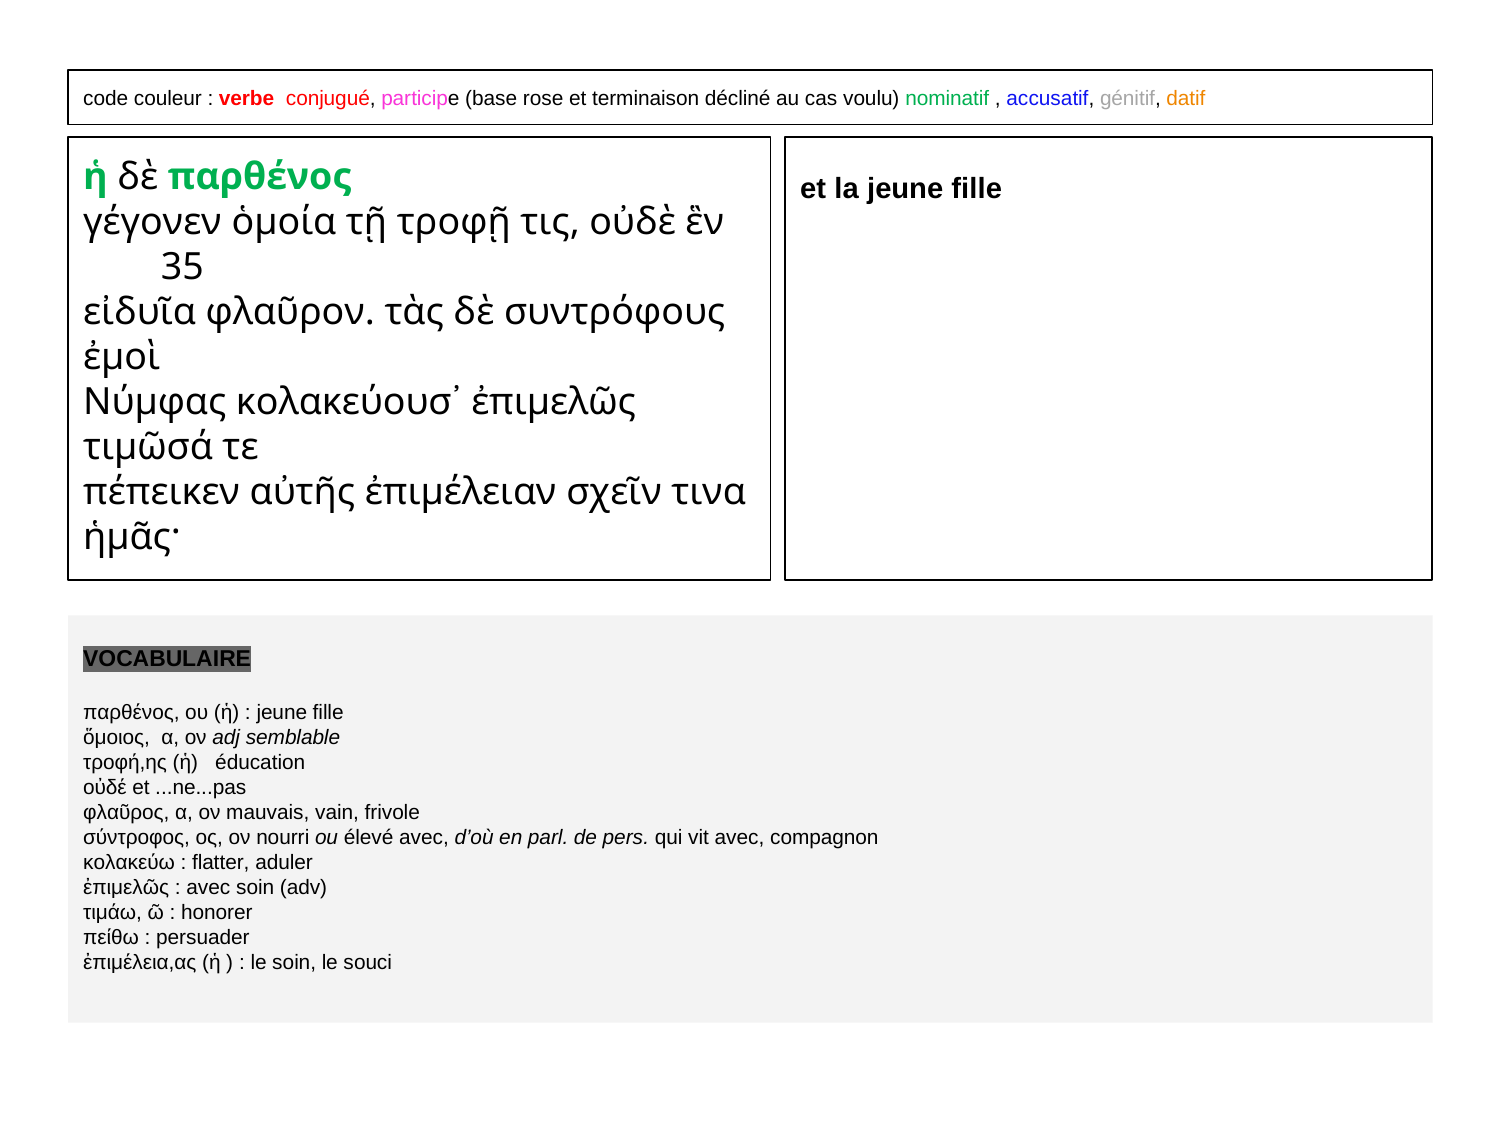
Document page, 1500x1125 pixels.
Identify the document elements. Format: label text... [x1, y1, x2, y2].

text_box ἡ δὲ παρθένος γέγονεν ὁμοία τῇ τροφῇ τις, οὐδὲ ἓν 35 εἰδυῖα φλαῦρον. τὰς δὲ συντρόφους ἐμοὶ Νύμφας κολακεύουσ᾽ ἐπιμελῶς τιμῶσά τε πέπεικεν αὐτῆς ἐπιμέλειαν σχεῖν τινα ἡμᾶς· [68, 136, 771, 581]
text_box VOCABULAIRE παρθένος, ου (ἡ) : jeune fille ὅμοιος, α, ον adj semblable τροφή,ης (ἡ) éducation οὐδέ et ...ne...pas φλαῦρος, α, ον mauvais, vain, frivole σύντροφος, ος, ον nourri ou élevé avec, d’où en parl. de pers. qui vit avec, compagnon κολακεύω : flatter, aduler ἐπιμελῶς : avec soin (adv) τιμάω, ῶ : honorer πείθω : persuader ἐπιμέλεια,ας (ἡ ) : le soin, le souci [68, 615, 1433, 1023]
text_box et la jeune fille [785, 136, 1432, 581]
text_box code couleur : verbe conjugué, participe (base rose et terminaison décliné au cas voulu) nominatif , accusatif, génitif, datif [68, 70, 1433, 125]
